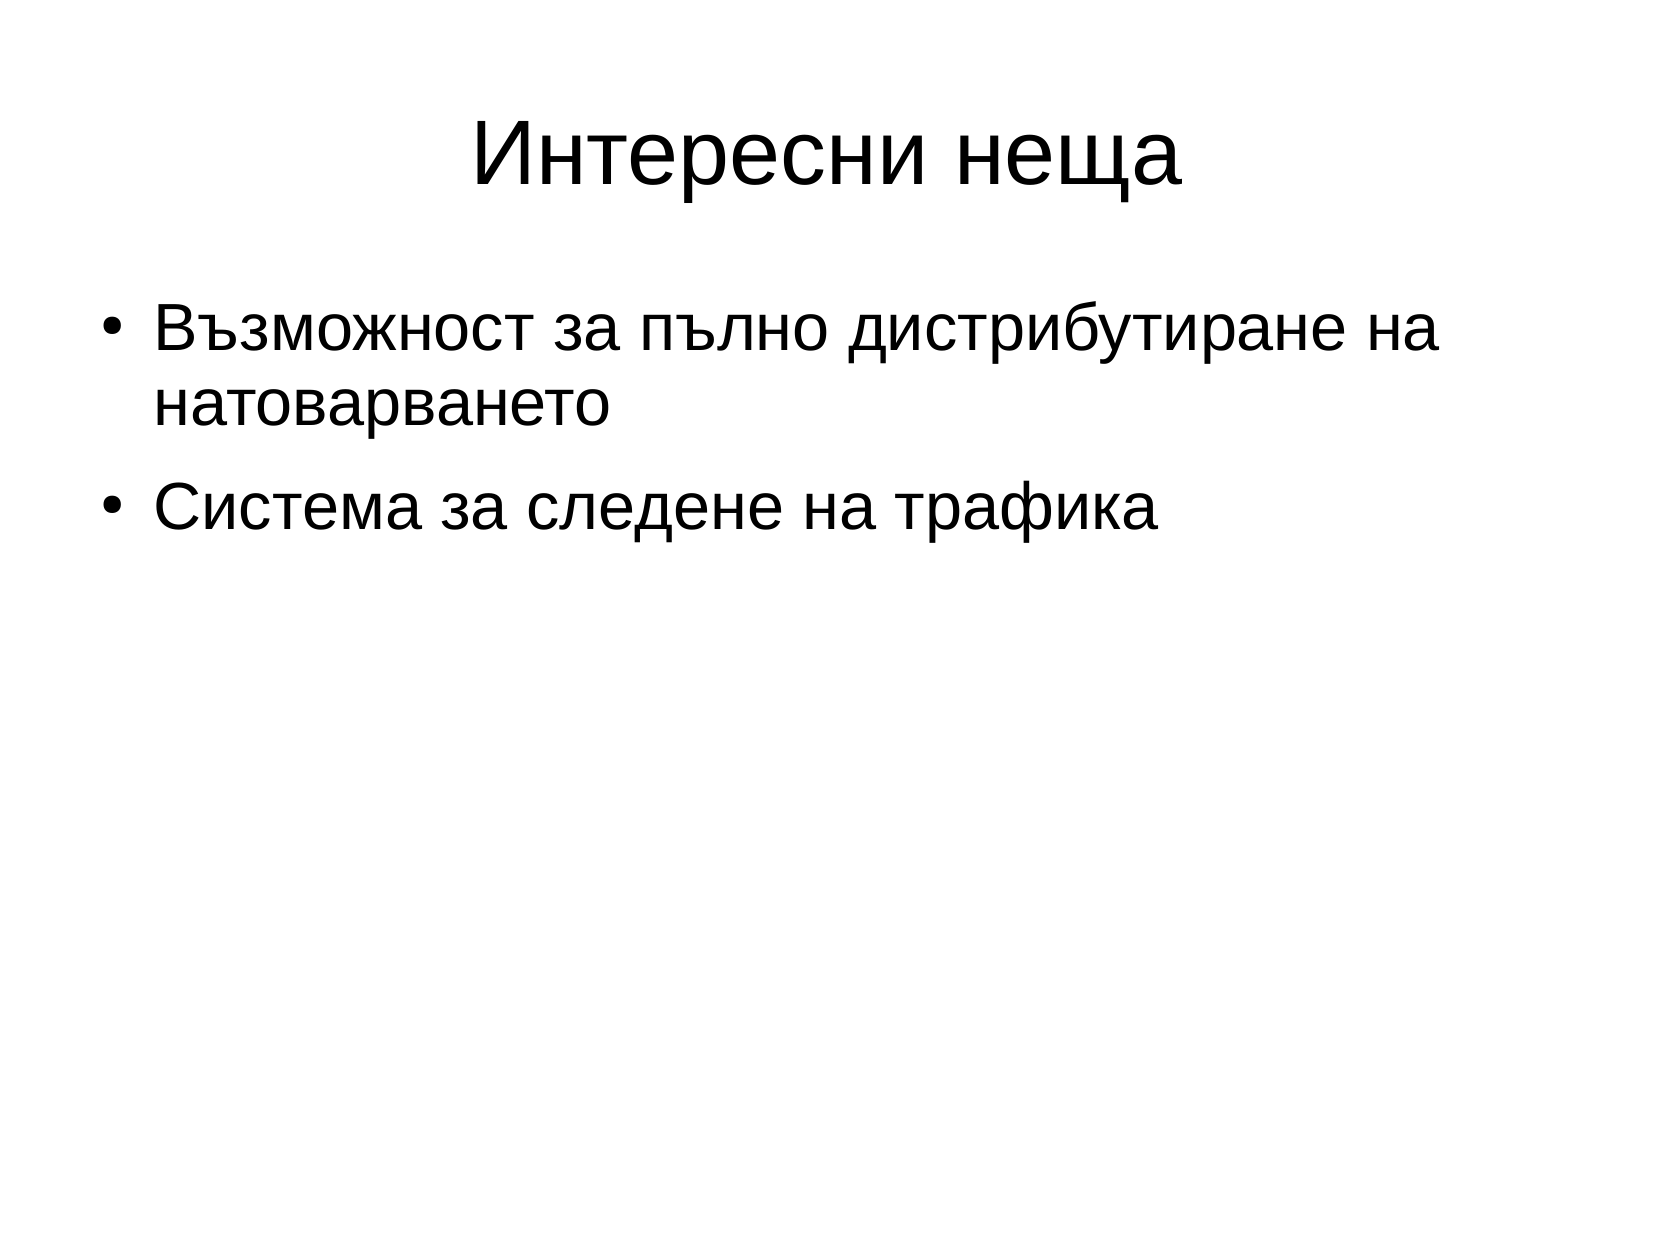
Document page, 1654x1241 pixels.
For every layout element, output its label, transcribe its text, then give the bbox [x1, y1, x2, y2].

list Възможност за пълно дистрибутиране на натоварването Система за следене на трафика [82, 290, 1538, 1010]
title Интересни неща [82, 49, 1571, 257]
